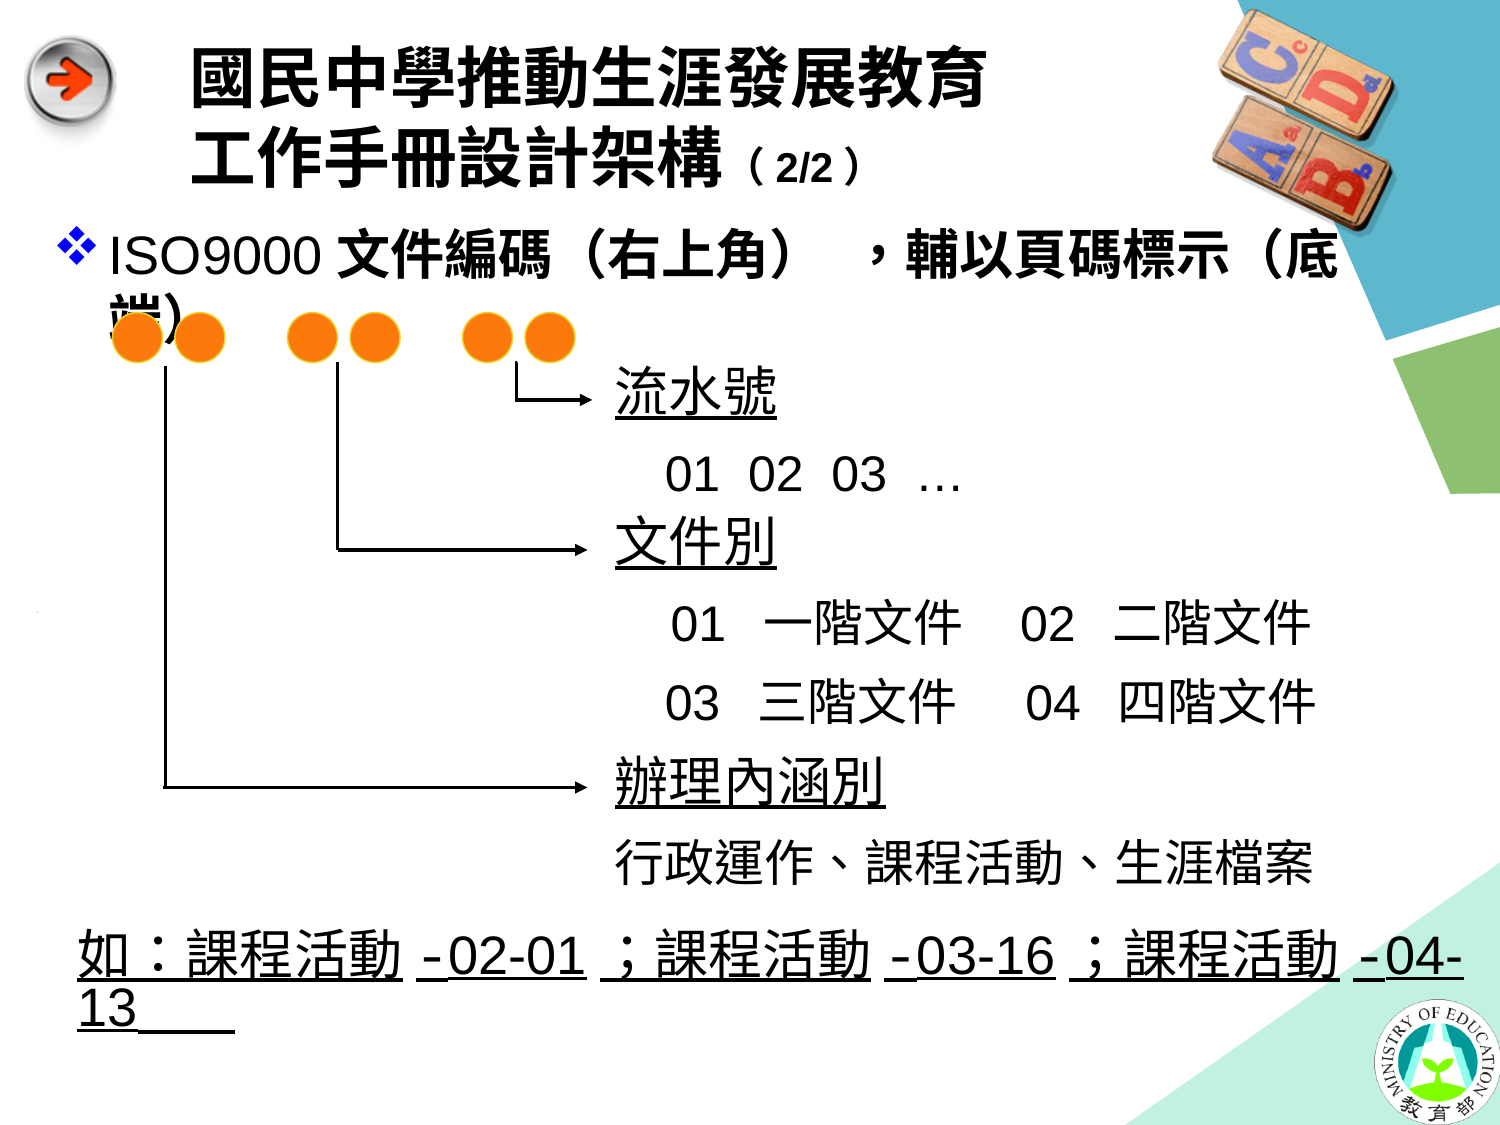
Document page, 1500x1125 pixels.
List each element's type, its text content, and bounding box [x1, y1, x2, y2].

text_box 流水號 01 02 03 … [600, 362, 1051, 510]
text_box [350, 312, 401, 363]
text_box 文件別 01 一階文件 02 二階文件 03 三階文件 04 四階文件 [599, 512, 1375, 739]
text_box [174, 312, 226, 363]
list ISO9000文件編碼（右上角） ，輔以頁碼標示（底端） [37, 212, 1463, 1013]
text_box [287, 312, 338, 363]
picture [1212, 8, 1399, 212]
title 國民中學推動生涯發展教育 工作手冊設計架構（2/2） [174, 32, 1225, 201]
text_box [462, 312, 513, 363]
text_box 如：課程活動-02-01；課程活動-03-16；課程活動-04-13 [62, 924, 1500, 1045]
text_box [524, 312, 576, 363]
text_box 辦理內涵別 行政運作、課程活動、生涯檔案 [600, 752, 1426, 899]
text_box [112, 312, 163, 363]
picture [24, 35, 118, 150]
picture [1374, 1045, 1500, 1125]
